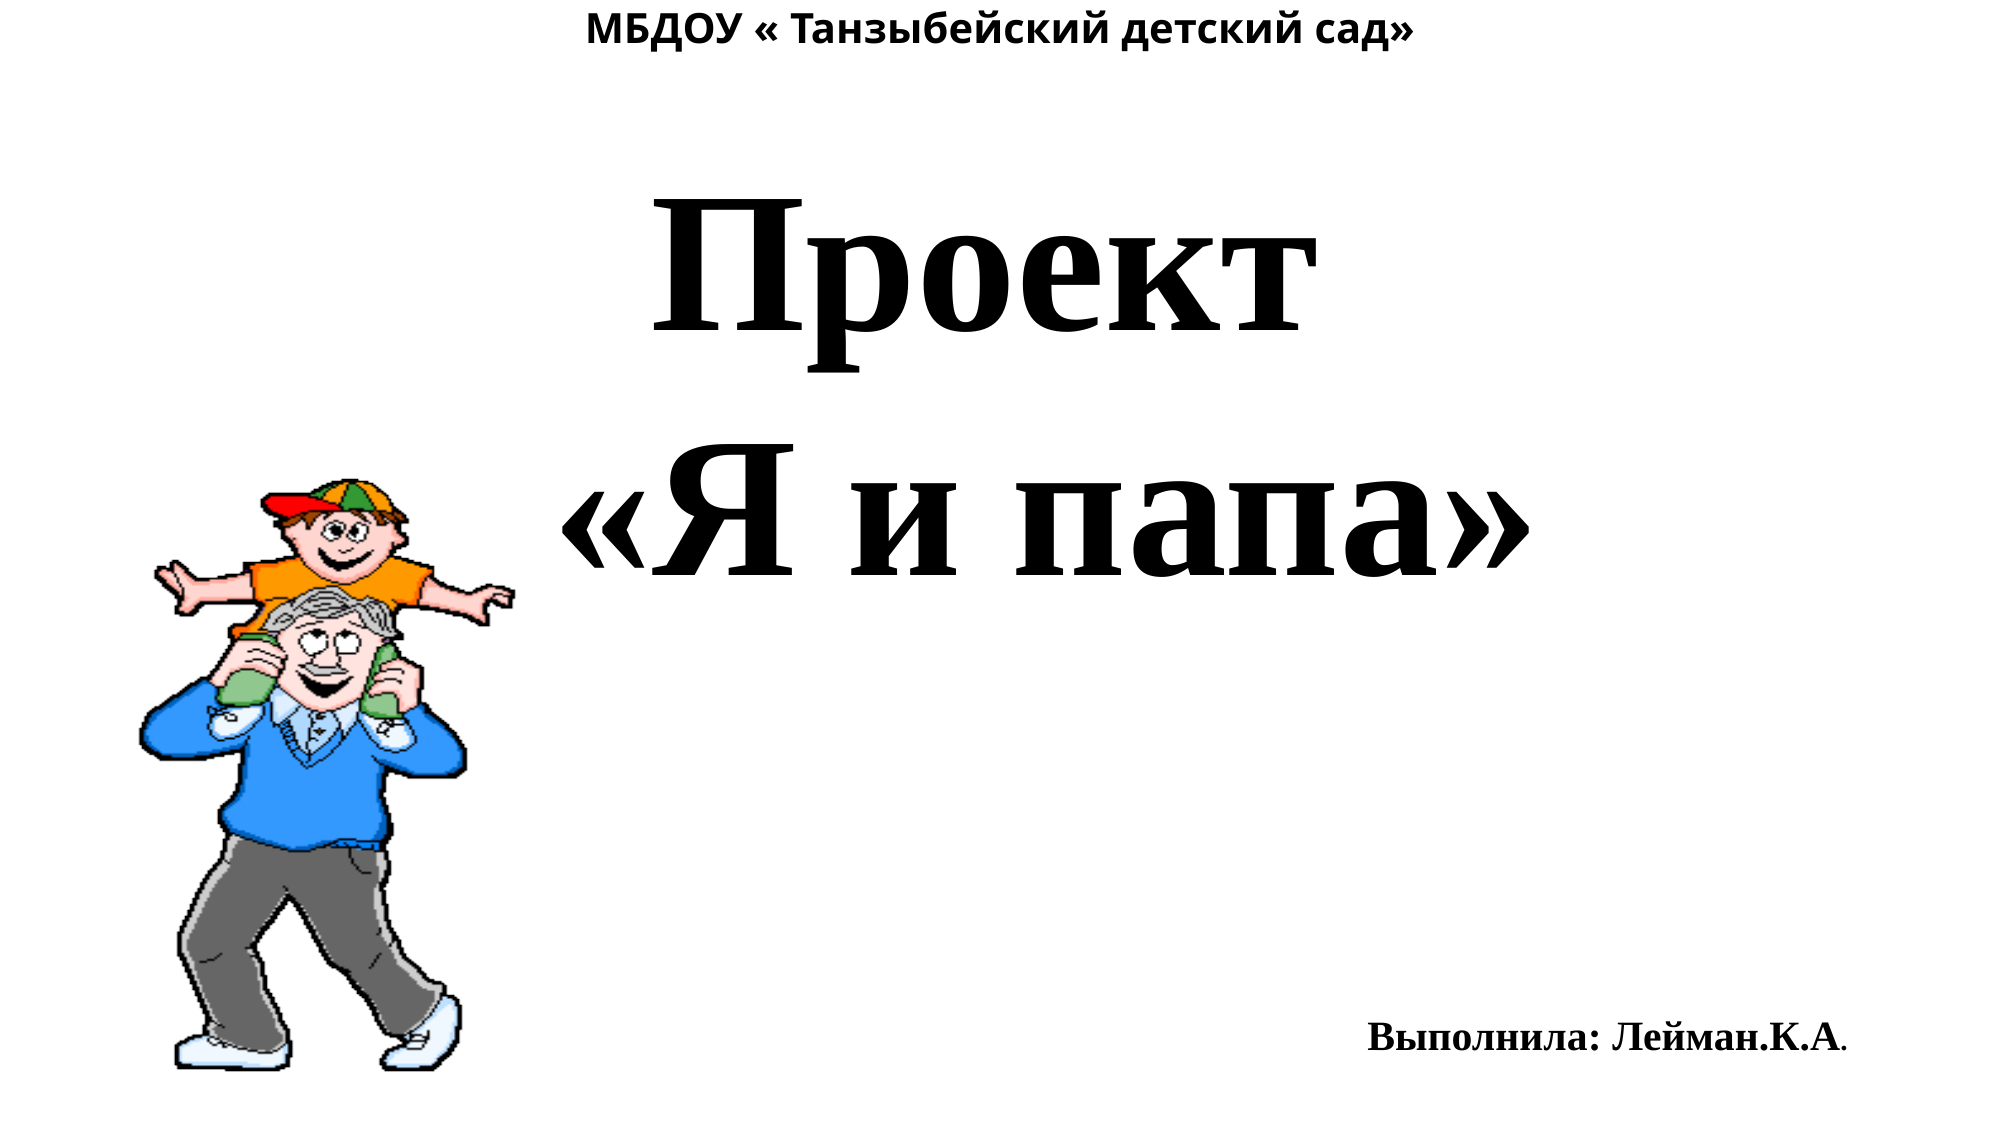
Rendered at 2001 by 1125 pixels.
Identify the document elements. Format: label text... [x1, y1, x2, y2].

list Проект «Я и папа» Выполнила: Лейман.К.А. [137, 149, 1863, 1014]
picture [137, 475, 577, 1082]
title МБДОУ « Танзыбейский детский сад» [137, 0, 1863, 112]
